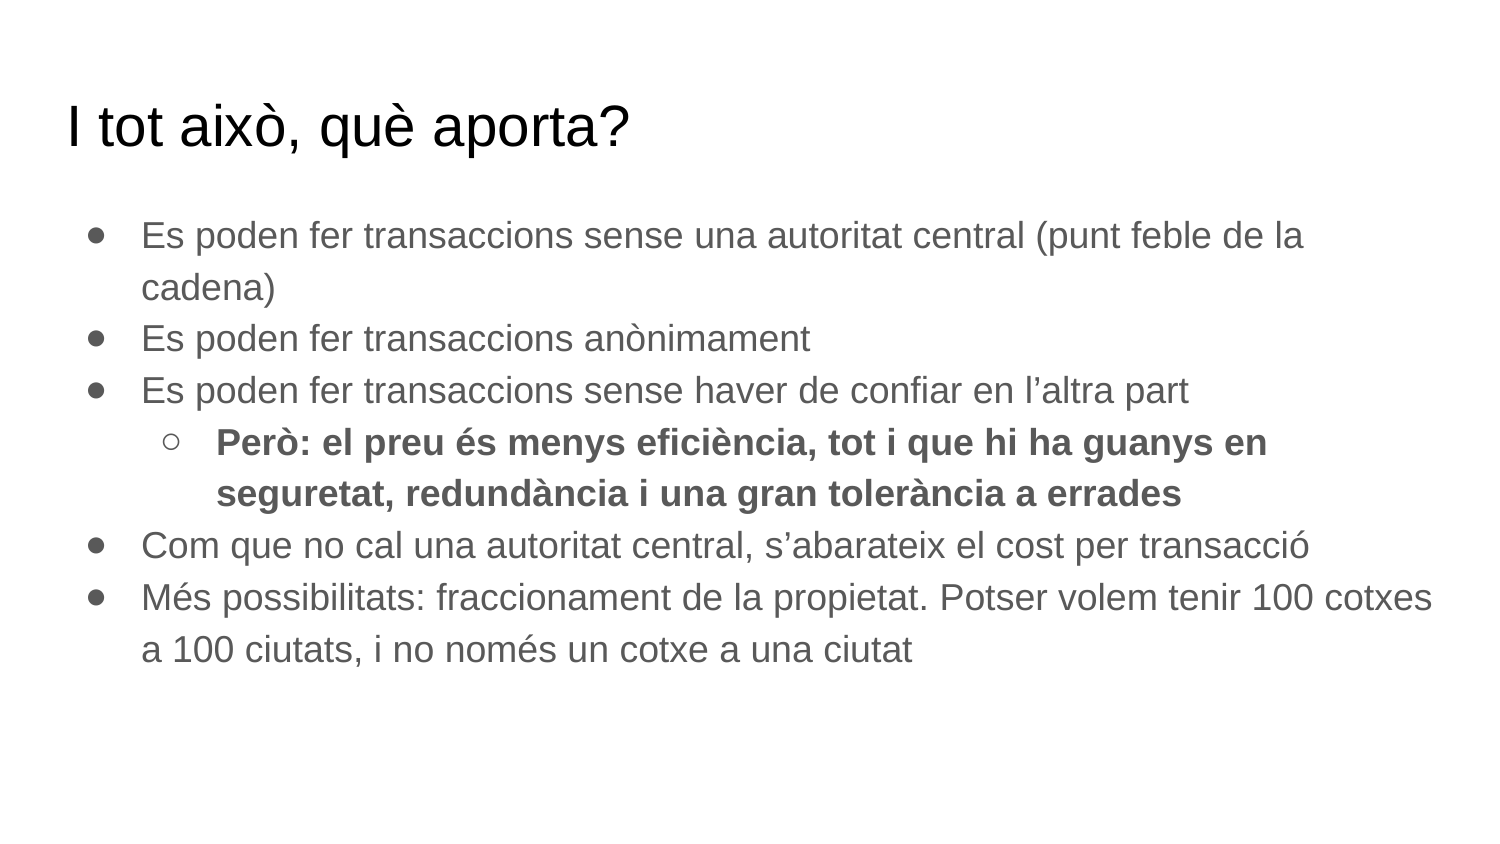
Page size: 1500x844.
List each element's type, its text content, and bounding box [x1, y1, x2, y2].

title I tot això, què aporta? [51, 72, 1449, 167]
list Es poden fer transaccions sense una autoritat central (punt feble de la cadena) Es poden fer transaccions anònimament Es poden fer transaccions sense haver de confiar en l’altra part Però: el preu és menys eficiència, tot i que hi ha guanys en seguretat, redundància i una gran tolerància a errades Com que no cal una autoritat central, s’abarateix el cost per transacció Més possibilitats: fraccionament de la propietat. Potser volem tenir 100 cotxes a 100 ciutats, i no només un cotxe a una ciutat [51, 189, 1449, 750]
